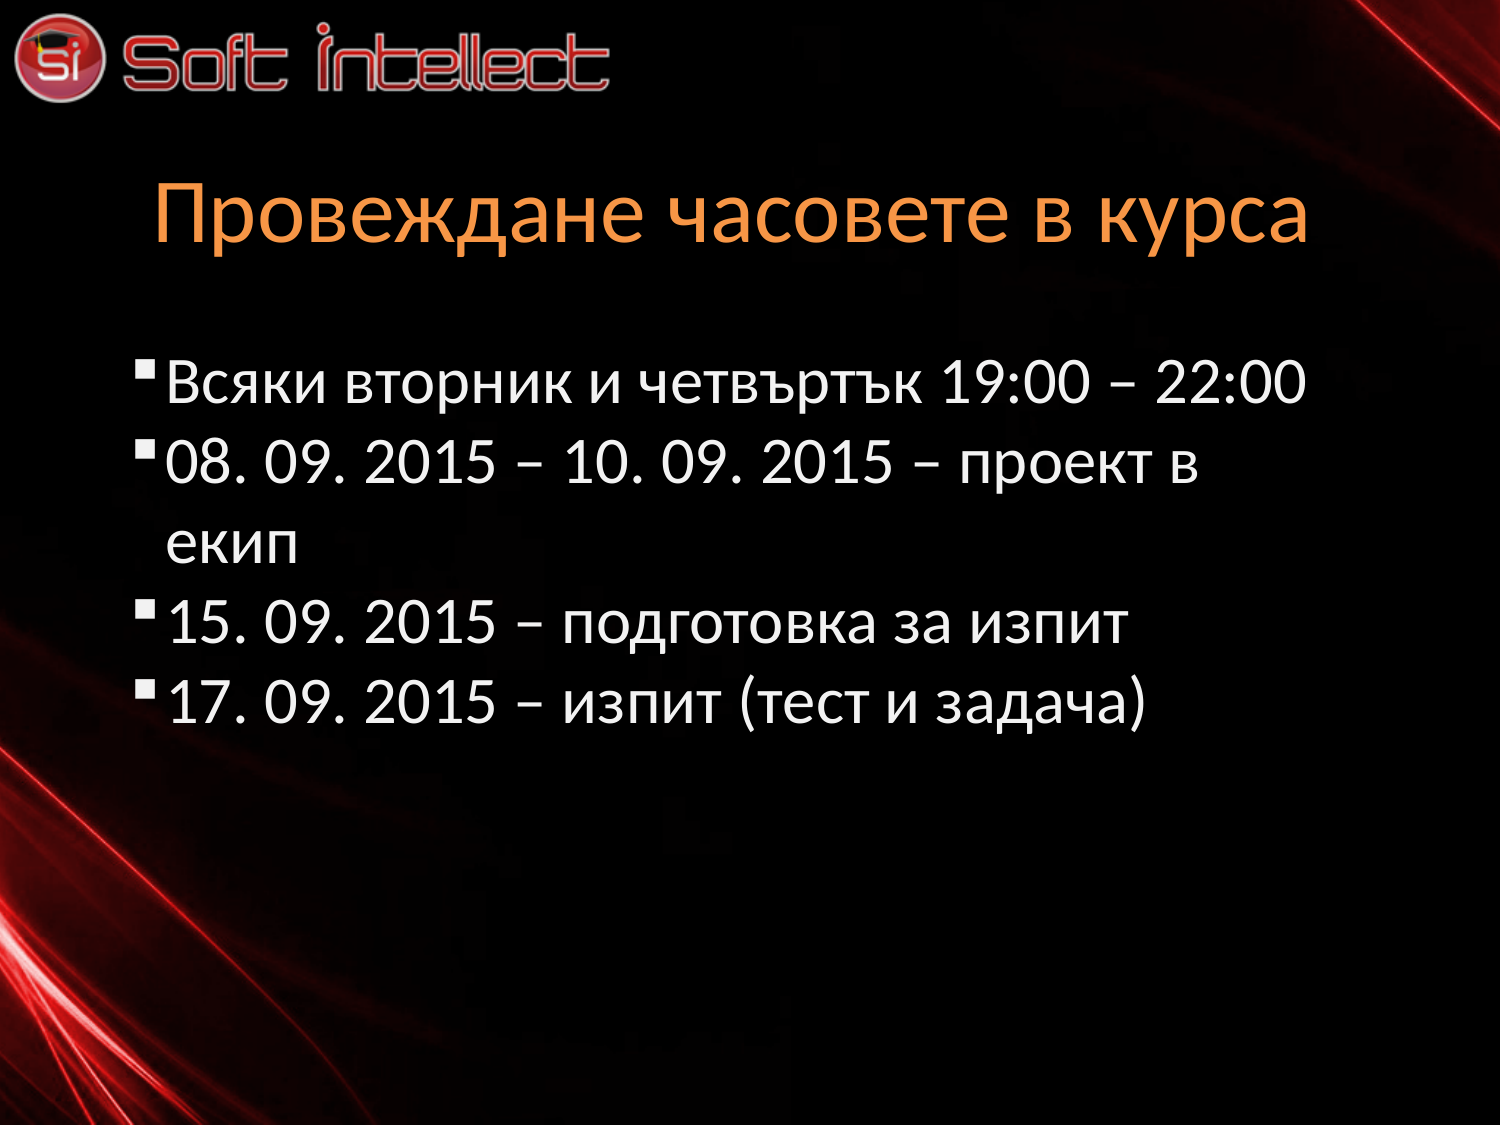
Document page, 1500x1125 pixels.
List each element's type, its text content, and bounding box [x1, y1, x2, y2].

text_box Всяки вторник и четвъртък 19:00 – 22:00 08. 09. 2015 – 10. 09. 2015 – проект в екип 15. 09. 2015 – подготовка за изпит 17. 09. 2015 – изпит (тест и задача) [115, 329, 1365, 1073]
picture [0, 0, 1500, 1125]
text_box Провеждане часовете в курса [137, 112, 1488, 300]
